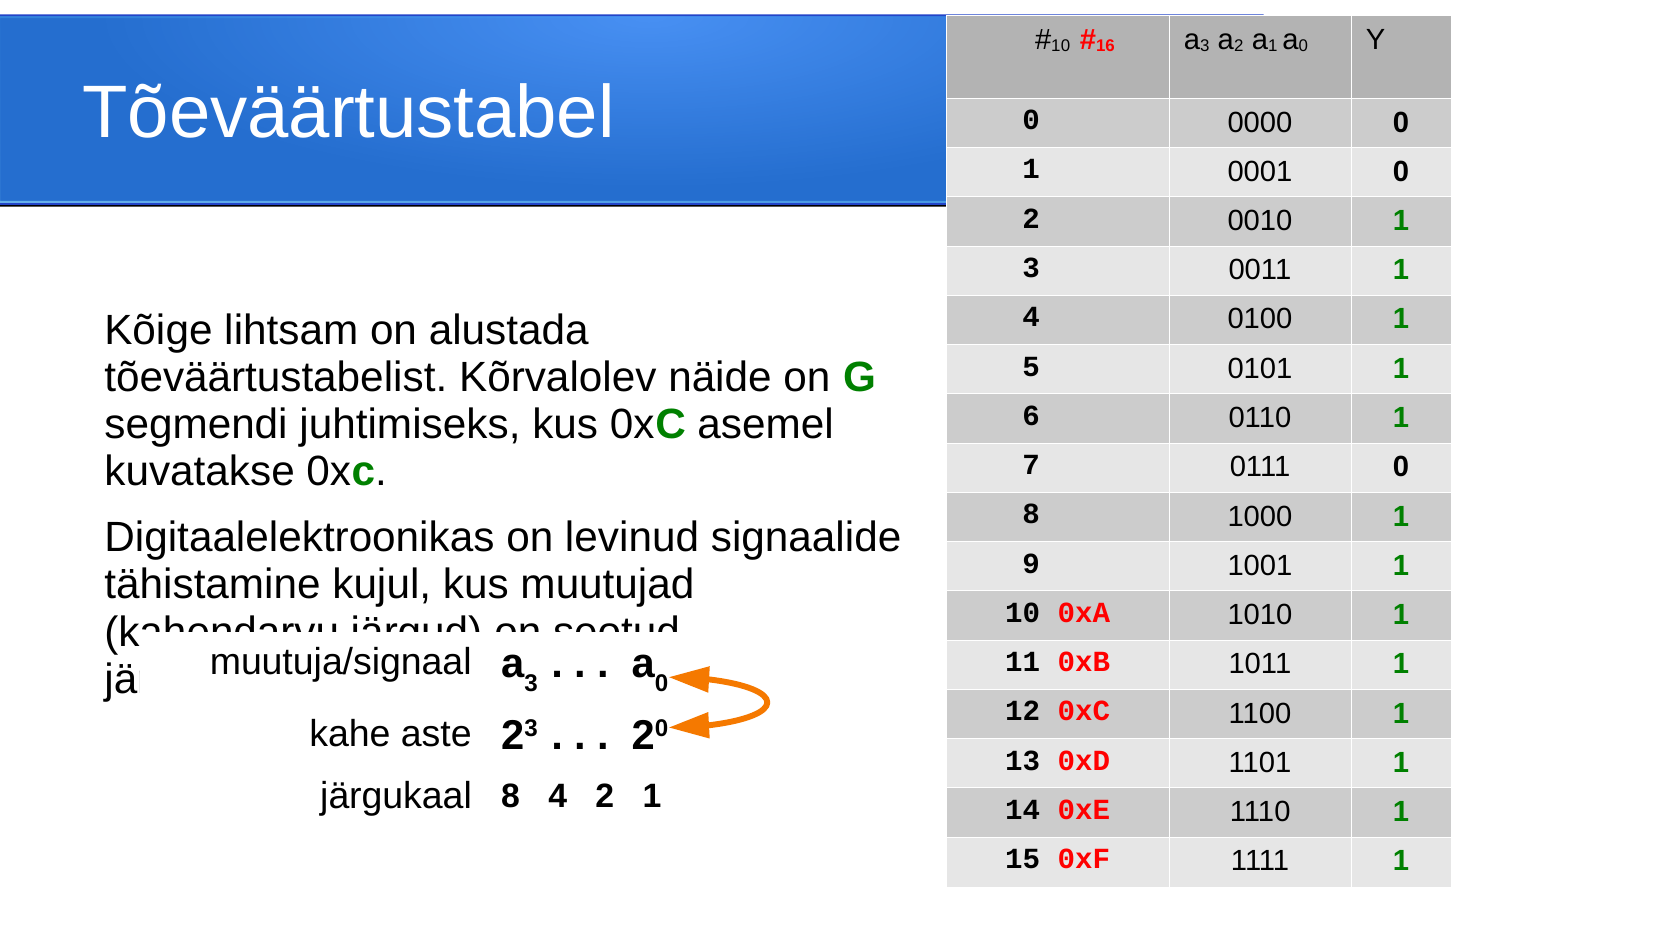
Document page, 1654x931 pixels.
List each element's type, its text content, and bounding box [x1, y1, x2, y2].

table_cell 6 [947, 394, 1169, 443]
table_cell 0011 [1170, 247, 1351, 295]
table_cell 1011 [1170, 641, 1351, 689]
table_cell 1 [1352, 542, 1451, 590]
list Kõige lihtsam on alustada tõeväärtustabelist. Kõrvalolev näide on G segmendi juhtimiseks, kus 0xC asemel kuvatakse 0xc. Digitaalelektroonikas on levinud signaalide tähistamine kujul, kus muutujad (kahendarvu järgud) on seotud järgukaaludega selliselt: [49, 240, 931, 706]
table_cell 1100 [1170, 690, 1351, 738]
table_cell 0110 [1170, 394, 1351, 443]
table_cell 23 . . . 20 [487, 705, 693, 766]
table_header a3 . . . a0 [487, 633, 693, 704]
table_cell 0 [1352, 148, 1451, 196]
table_header #10 #16 [947, 16, 1169, 98]
table_cell 0100 [1170, 296, 1351, 344]
table_cell 1 [1352, 493, 1451, 541]
table_header a3 a2 a1 a0 [1170, 16, 1351, 98]
table_cell 1 [1352, 641, 1451, 689]
table_cell 0111 [1170, 444, 1351, 492]
table_cell 0 [1352, 444, 1451, 492]
table_cell 9 [947, 542, 1169, 590]
table_cell 8 [947, 493, 1169, 541]
table_cell 1 [1352, 591, 1451, 640]
table_cell 0 [1352, 99, 1451, 147]
table_cell järgukaal [141, 767, 486, 847]
table_cell kahe aste [141, 705, 486, 766]
table_cell 1 [1352, 394, 1451, 443]
table_cell 1 [1352, 838, 1451, 887]
table_cell 1 [1352, 690, 1451, 738]
title Tõeväärtustabel [82, 35, 946, 189]
table_cell 1111 [1170, 838, 1351, 887]
table_cell 1110 [1170, 788, 1351, 837]
table_cell 3 [947, 247, 1169, 295]
table_cell 1101 [1170, 739, 1351, 787]
table_cell 10 0xA [947, 591, 1169, 640]
table_cell 5 [947, 345, 1169, 393]
table_cell 12 0xC [947, 690, 1169, 738]
table_cell 0101 [1170, 345, 1351, 393]
table_cell 1 [947, 148, 1169, 196]
table_cell 7 [947, 444, 1169, 492]
table_cell 1000 [1170, 493, 1351, 541]
table_cell 0000 [1170, 99, 1351, 147]
table_cell 2 [947, 197, 1169, 246]
table_cell 13 0xD [947, 739, 1169, 787]
table_cell 1 [1352, 197, 1451, 246]
table_cell 1 [1352, 739, 1451, 787]
table_cell 0010 [1170, 197, 1351, 246]
table_cell 1010 [1170, 591, 1351, 640]
table_header muutuja/signaal [141, 633, 486, 704]
table_cell 14 0xE [947, 788, 1169, 837]
table_cell 0001 [1170, 148, 1351, 196]
table_cell 1001 [1170, 542, 1351, 590]
table_cell 1 [1352, 296, 1451, 344]
table_cell 1 [1352, 345, 1451, 393]
table_cell 8 4 2 1 [487, 767, 693, 847]
table_header Y [1352, 16, 1451, 98]
table_cell 1 [1352, 247, 1451, 295]
table_cell 15 0xF [947, 838, 1169, 887]
table_cell 1 [1352, 788, 1451, 837]
table_cell 4 [947, 296, 1169, 344]
table_cell 11 0xB [947, 641, 1169, 689]
table_cell 0 [947, 99, 1169, 147]
